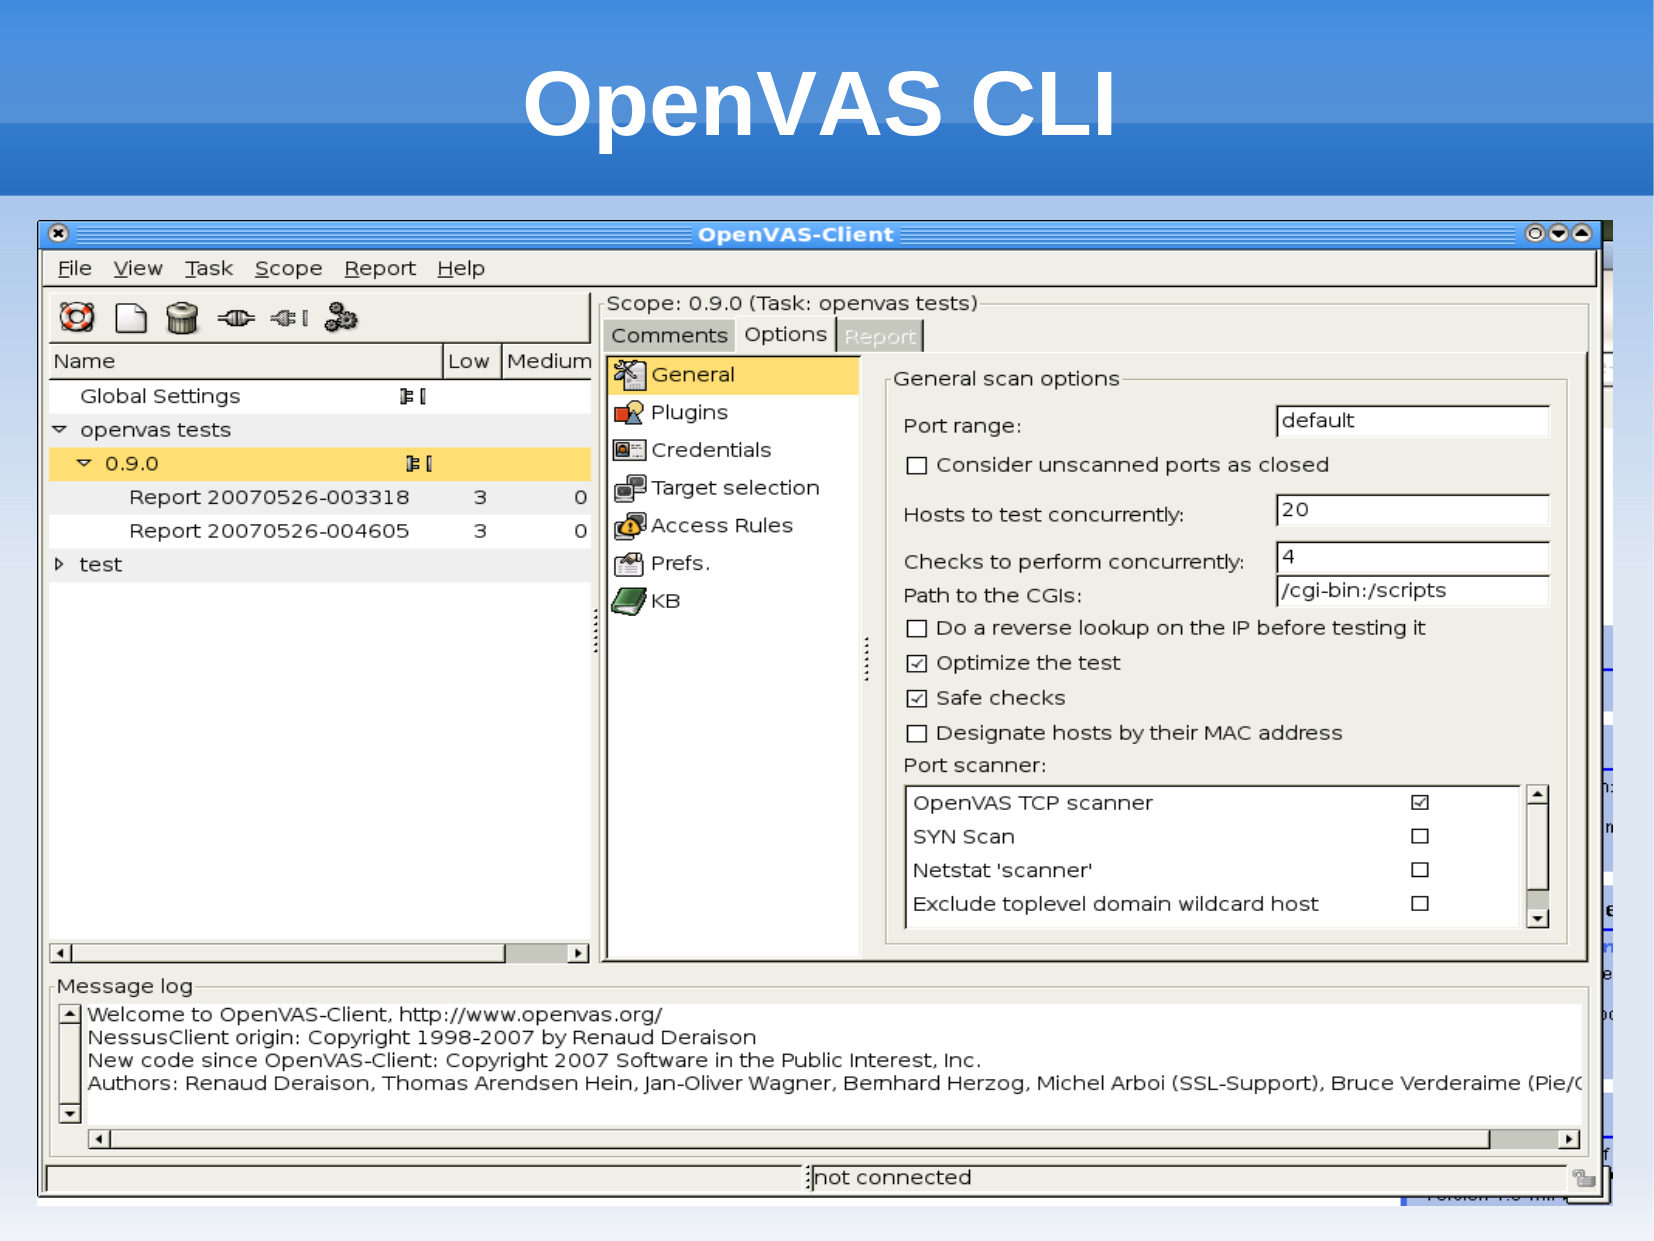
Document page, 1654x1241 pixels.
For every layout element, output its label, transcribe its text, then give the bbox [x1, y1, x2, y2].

picture [0, 0, 1654, 1241]
title OpenVAS CLI [76, 0, 1565, 208]
